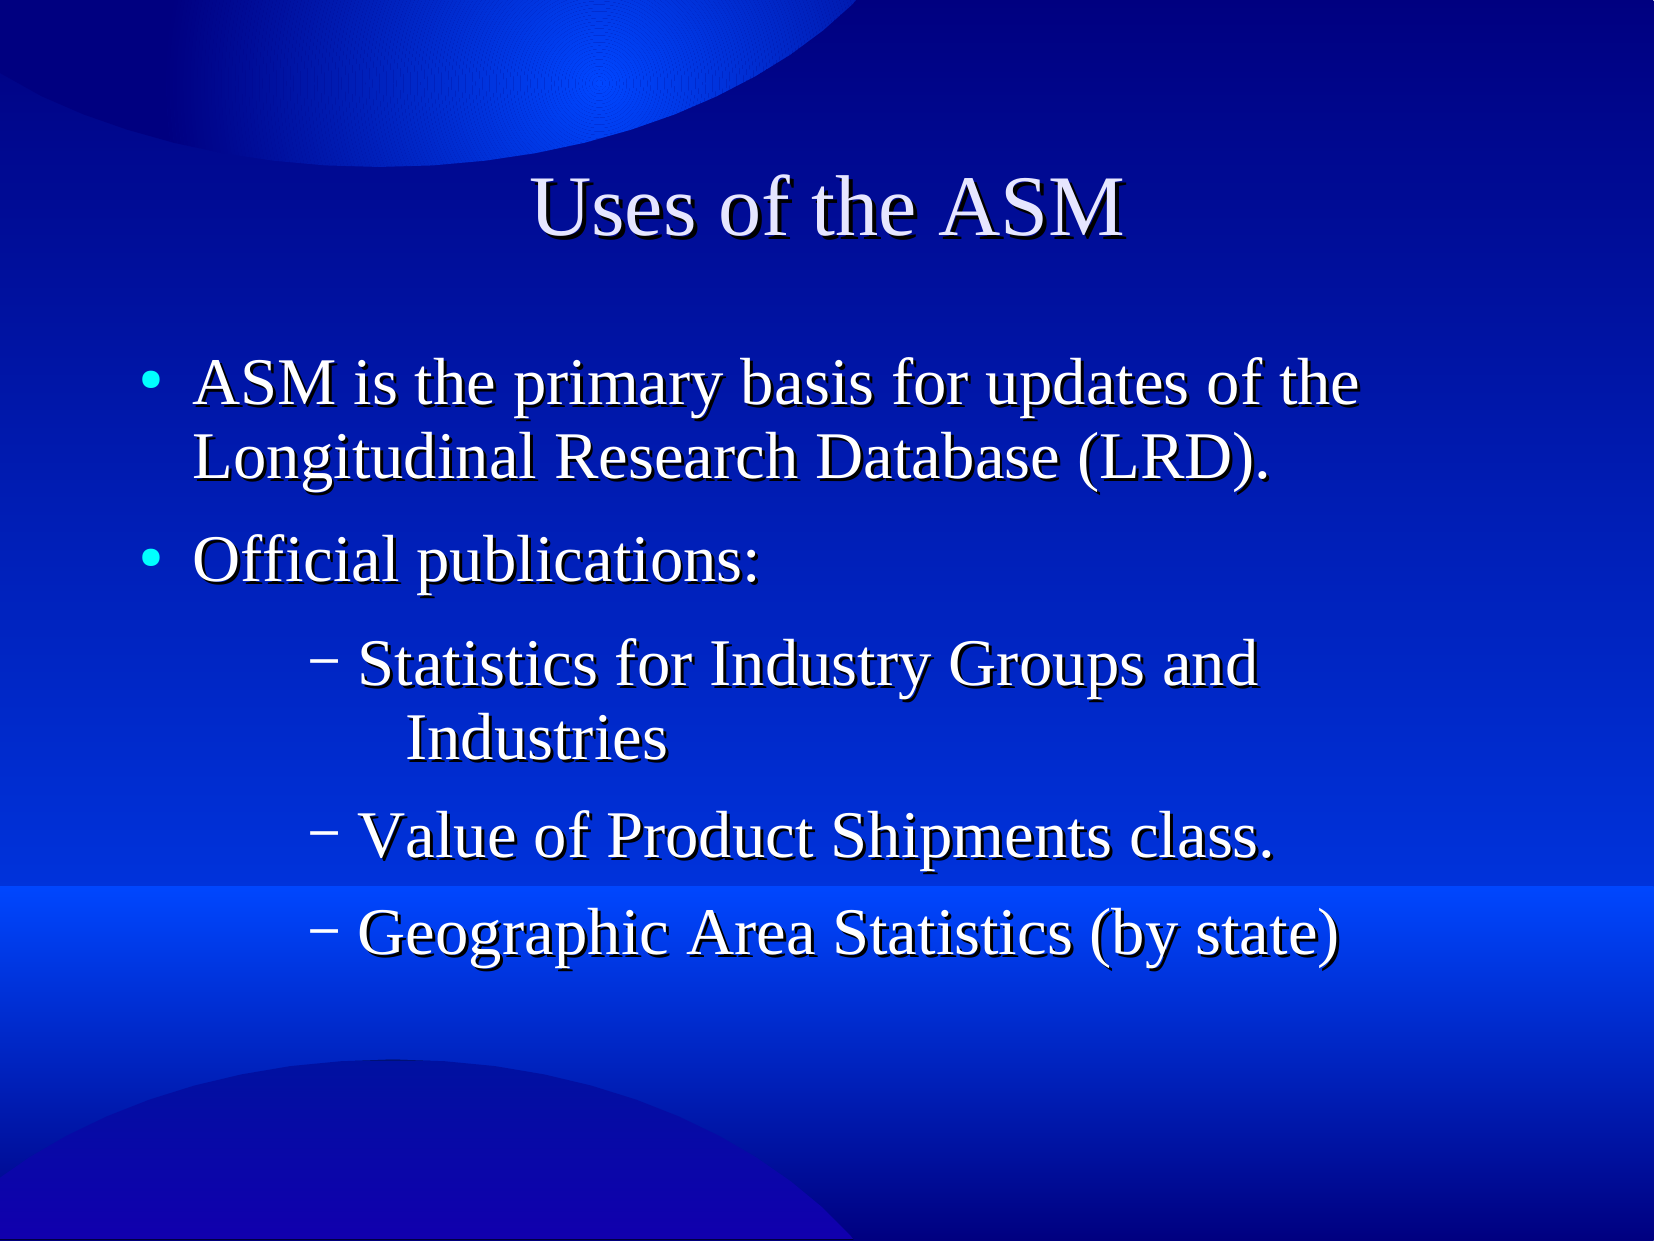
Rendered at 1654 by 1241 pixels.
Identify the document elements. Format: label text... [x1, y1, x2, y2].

list ASM is the primary basis for updates of the Longitudinal Research Database (LRD). Official publications: Statistics for Industry Groups and Industries Value of Product Shipments class. Geographic Area Statistics (by state) [121, 344, 1534, 1164]
title Uses of the ASM [121, 102, 1534, 310]
